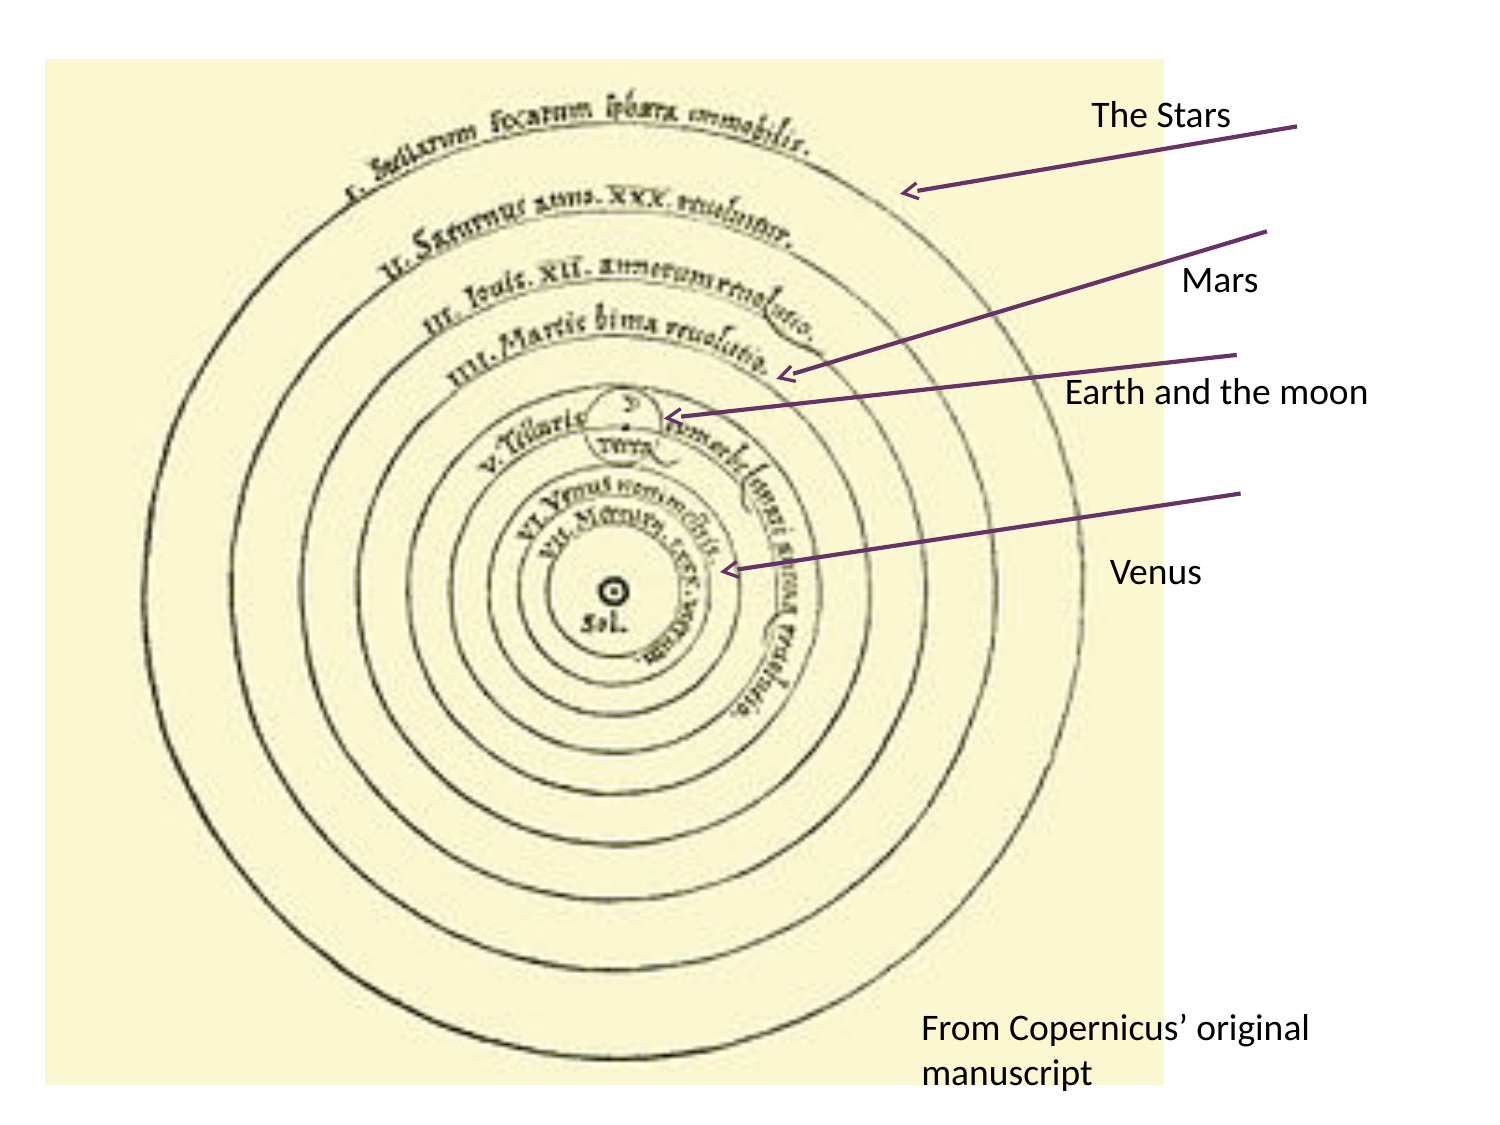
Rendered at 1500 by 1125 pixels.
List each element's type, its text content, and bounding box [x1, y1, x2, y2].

text_box From Copernicus’ original manuscript [906, 995, 1391, 1101]
text_box The Stars [1076, 82, 1411, 142]
text_box Earth and the moon [1050, 360, 1500, 420]
picture [45, 59, 1164, 1085]
text_box Mars [1166, 247, 1500, 307]
text_box Venus [1095, 539, 1500, 600]
